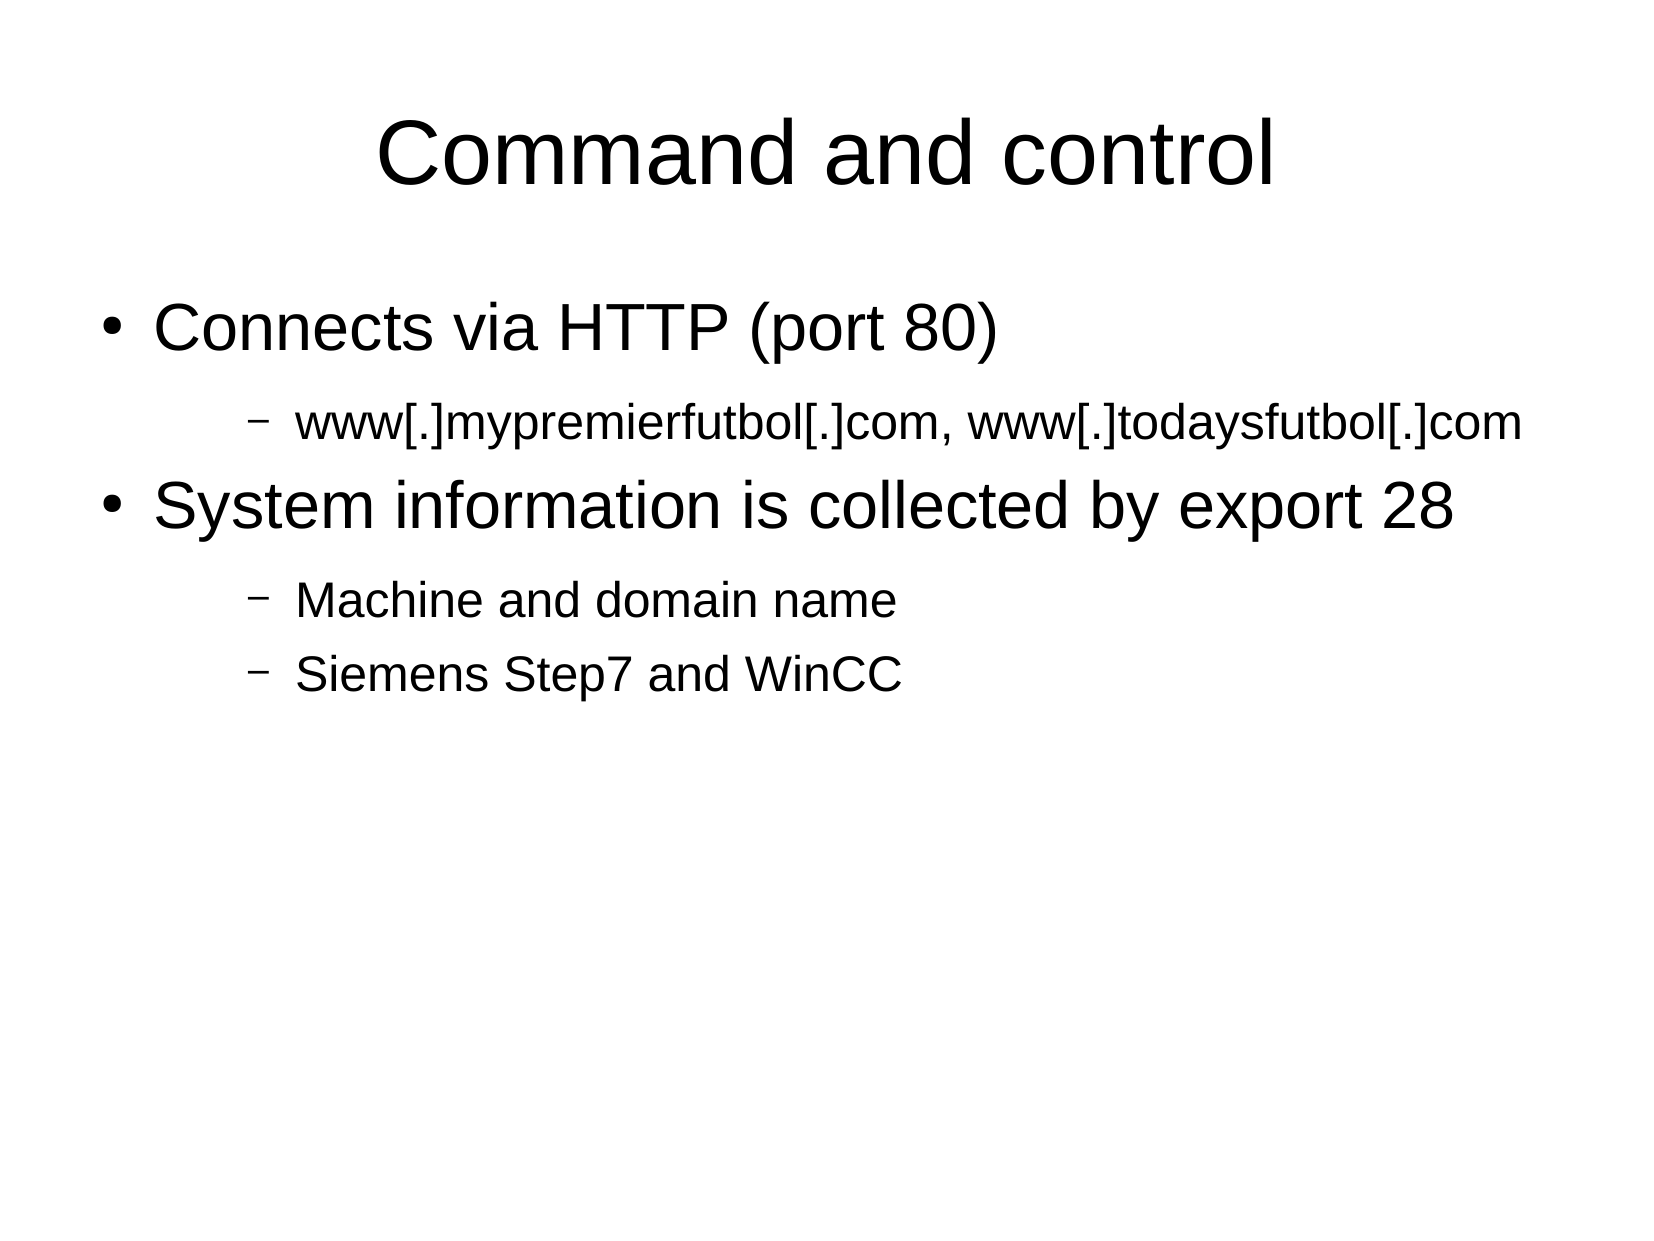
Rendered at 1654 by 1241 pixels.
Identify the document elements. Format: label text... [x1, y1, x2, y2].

title Command and control [82, 49, 1571, 257]
list Connects via HTTP (port 80) www[.]mypremierfutbol[.]com, www[.]todaysfutbol[.]com System information is collected by export 28 Machine and domain name Siemens Step7 and WinCC [82, 290, 1571, 1109]
